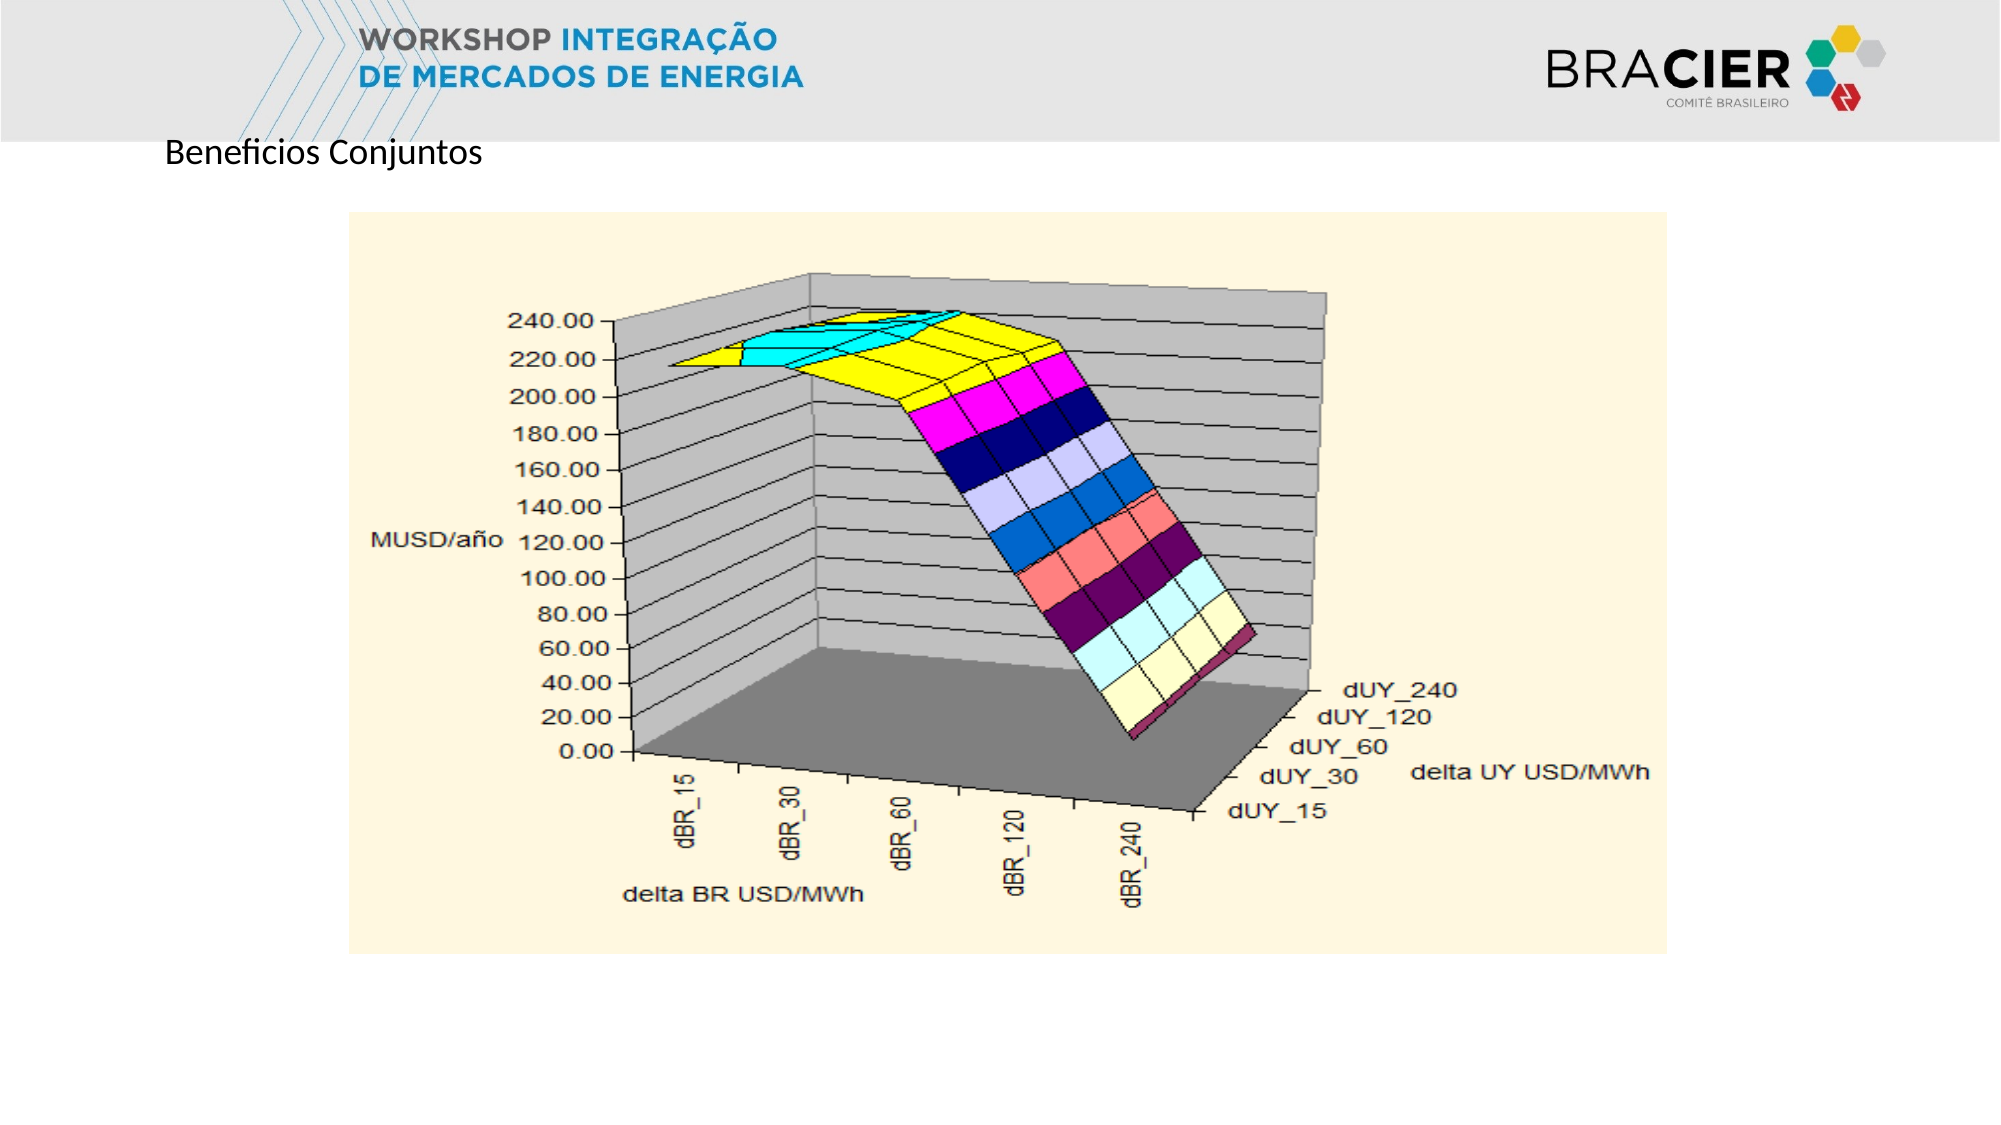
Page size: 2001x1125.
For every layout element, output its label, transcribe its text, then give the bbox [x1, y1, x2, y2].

title Beneficios Conjuntos [150, 87, 1851, 213]
picture [349, 212, 1667, 954]
picture [0, 0, 2000, 142]
